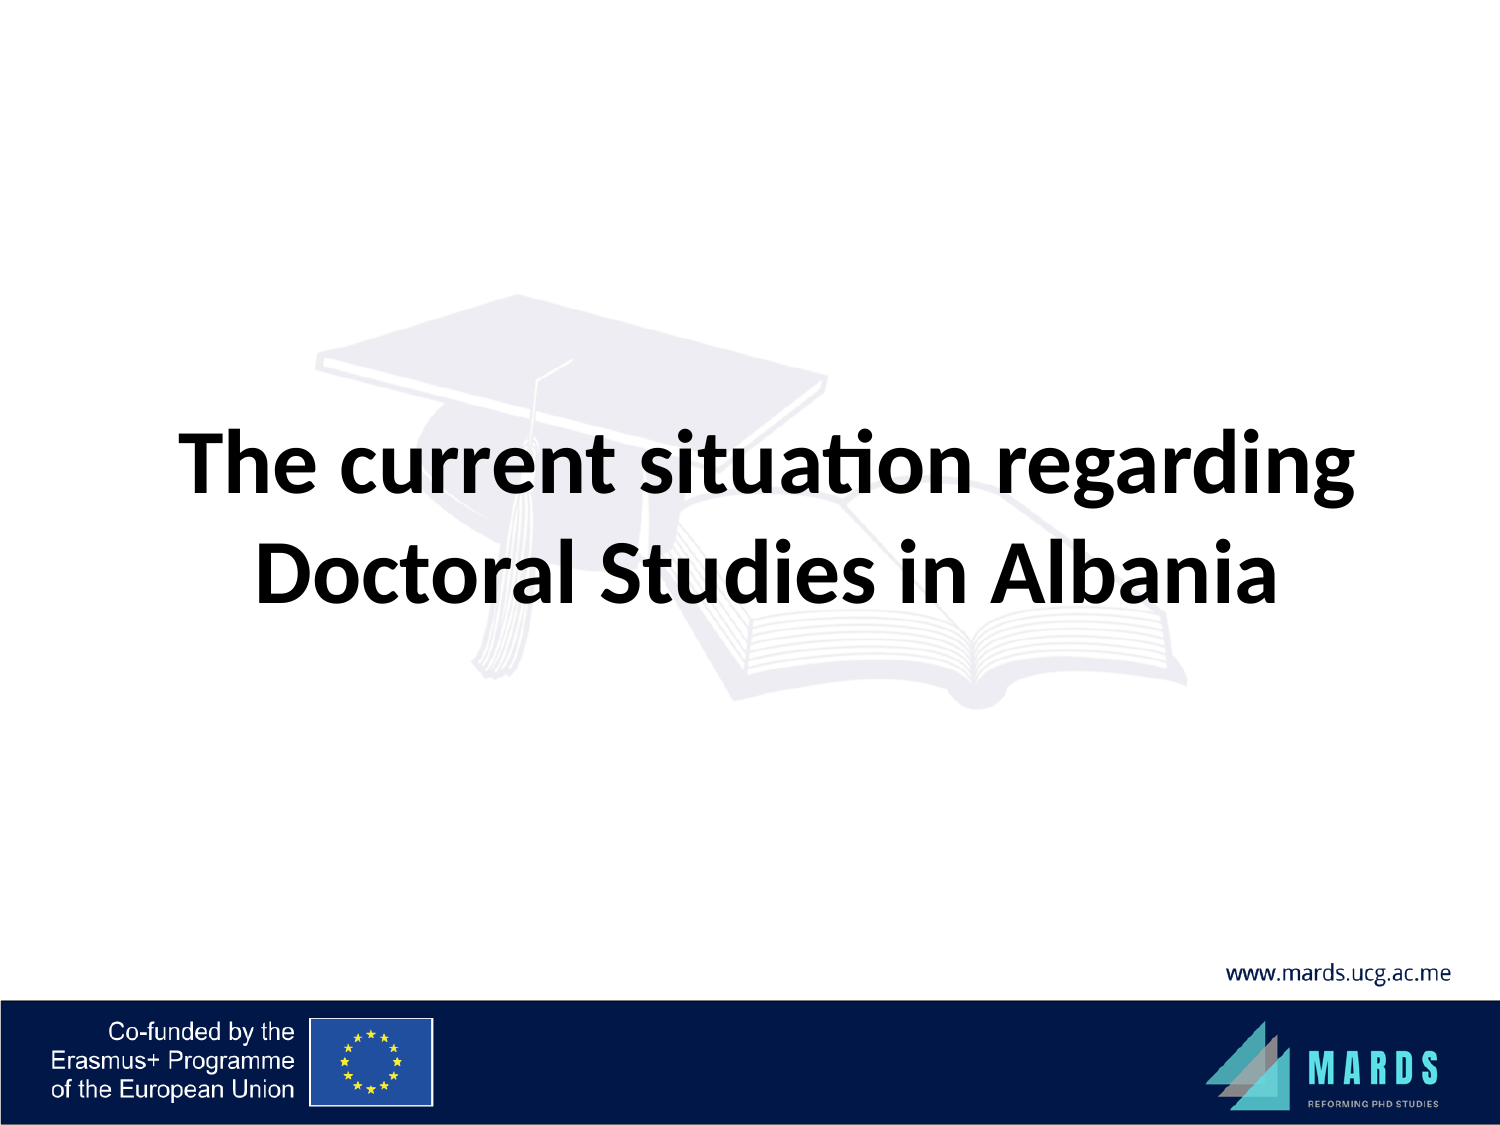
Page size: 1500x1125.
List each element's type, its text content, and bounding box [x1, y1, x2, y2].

title The current situation regarding Doctoral Studies in Albania [92, 238, 1443, 785]
